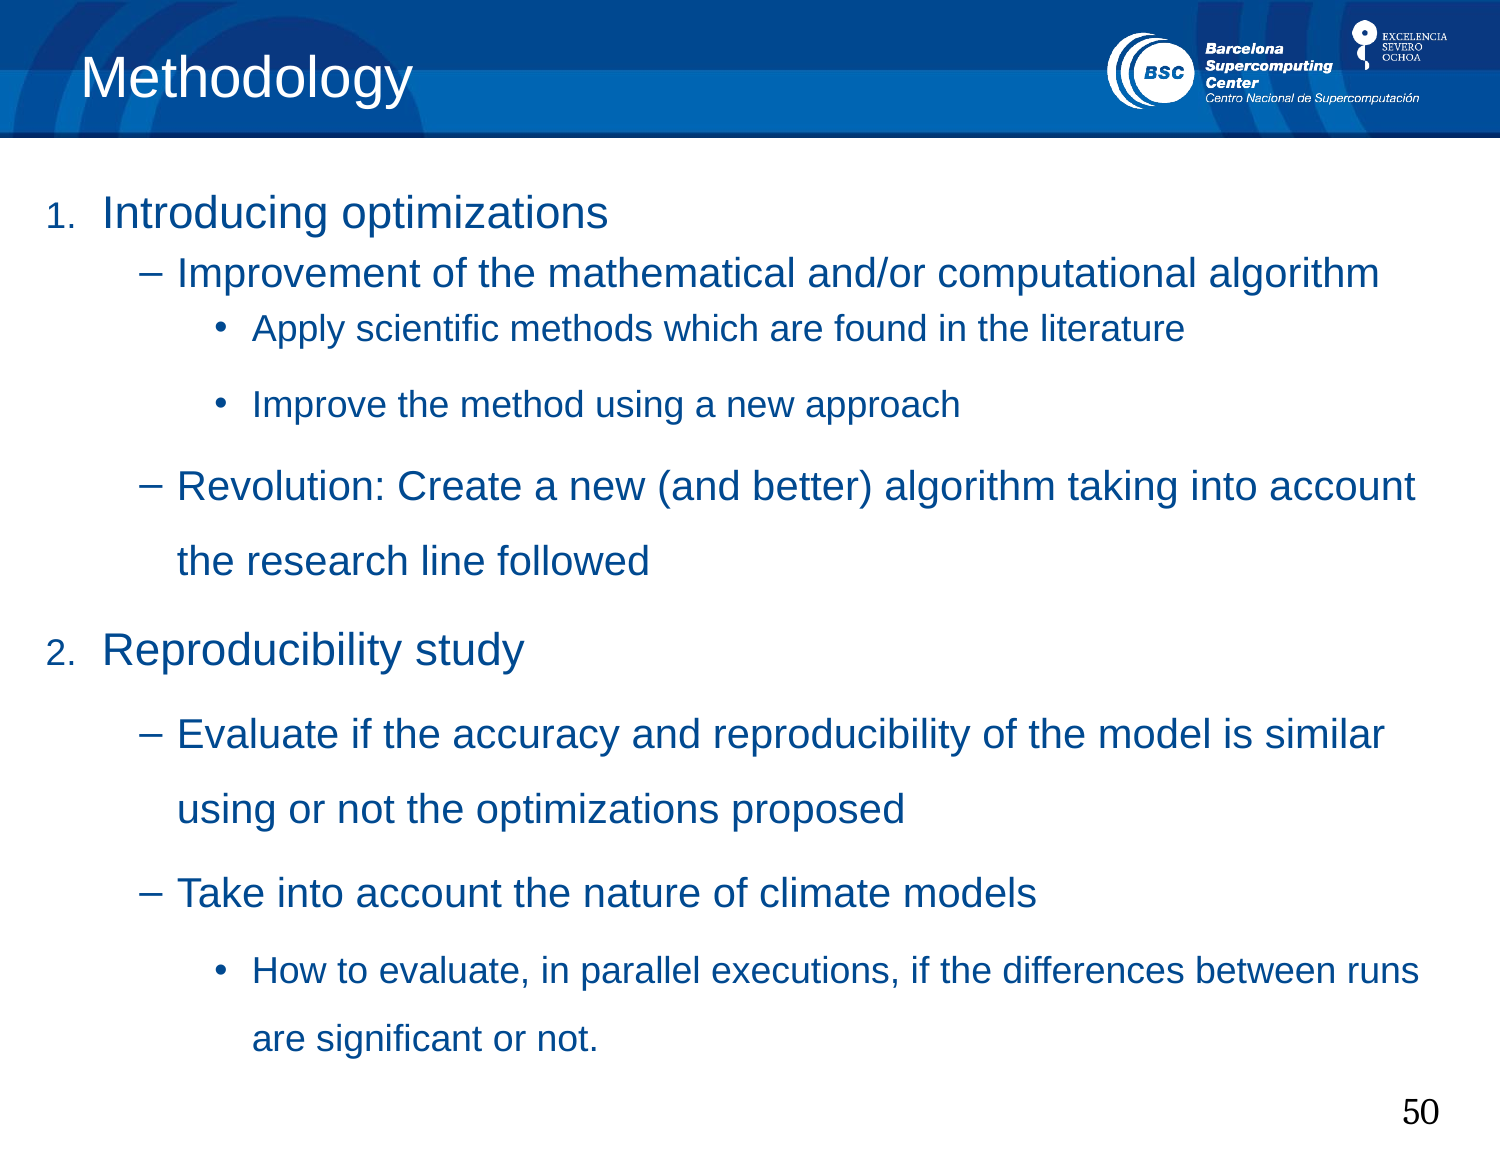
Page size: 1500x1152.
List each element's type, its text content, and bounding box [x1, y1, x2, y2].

list Introducing optimizations Improvement of the mathematical and/or computational algorithm Apply scientific methods which are found in the literature Improve the method using a new approach Revolution: Create a new (and better) algorithm taking into account the research line followed Reproducibility study Evaluate if the accuracy and reproducibility of the model is similar using or not the optimizations proposed Take into account the nature of climate models How to evaluate, in parallel executions, if the differences between runs are significant or not. [11, 167, 1441, 1073]
title Methodology [65, 23, 1081, 138]
picture [0, 0, 1500, 138]
